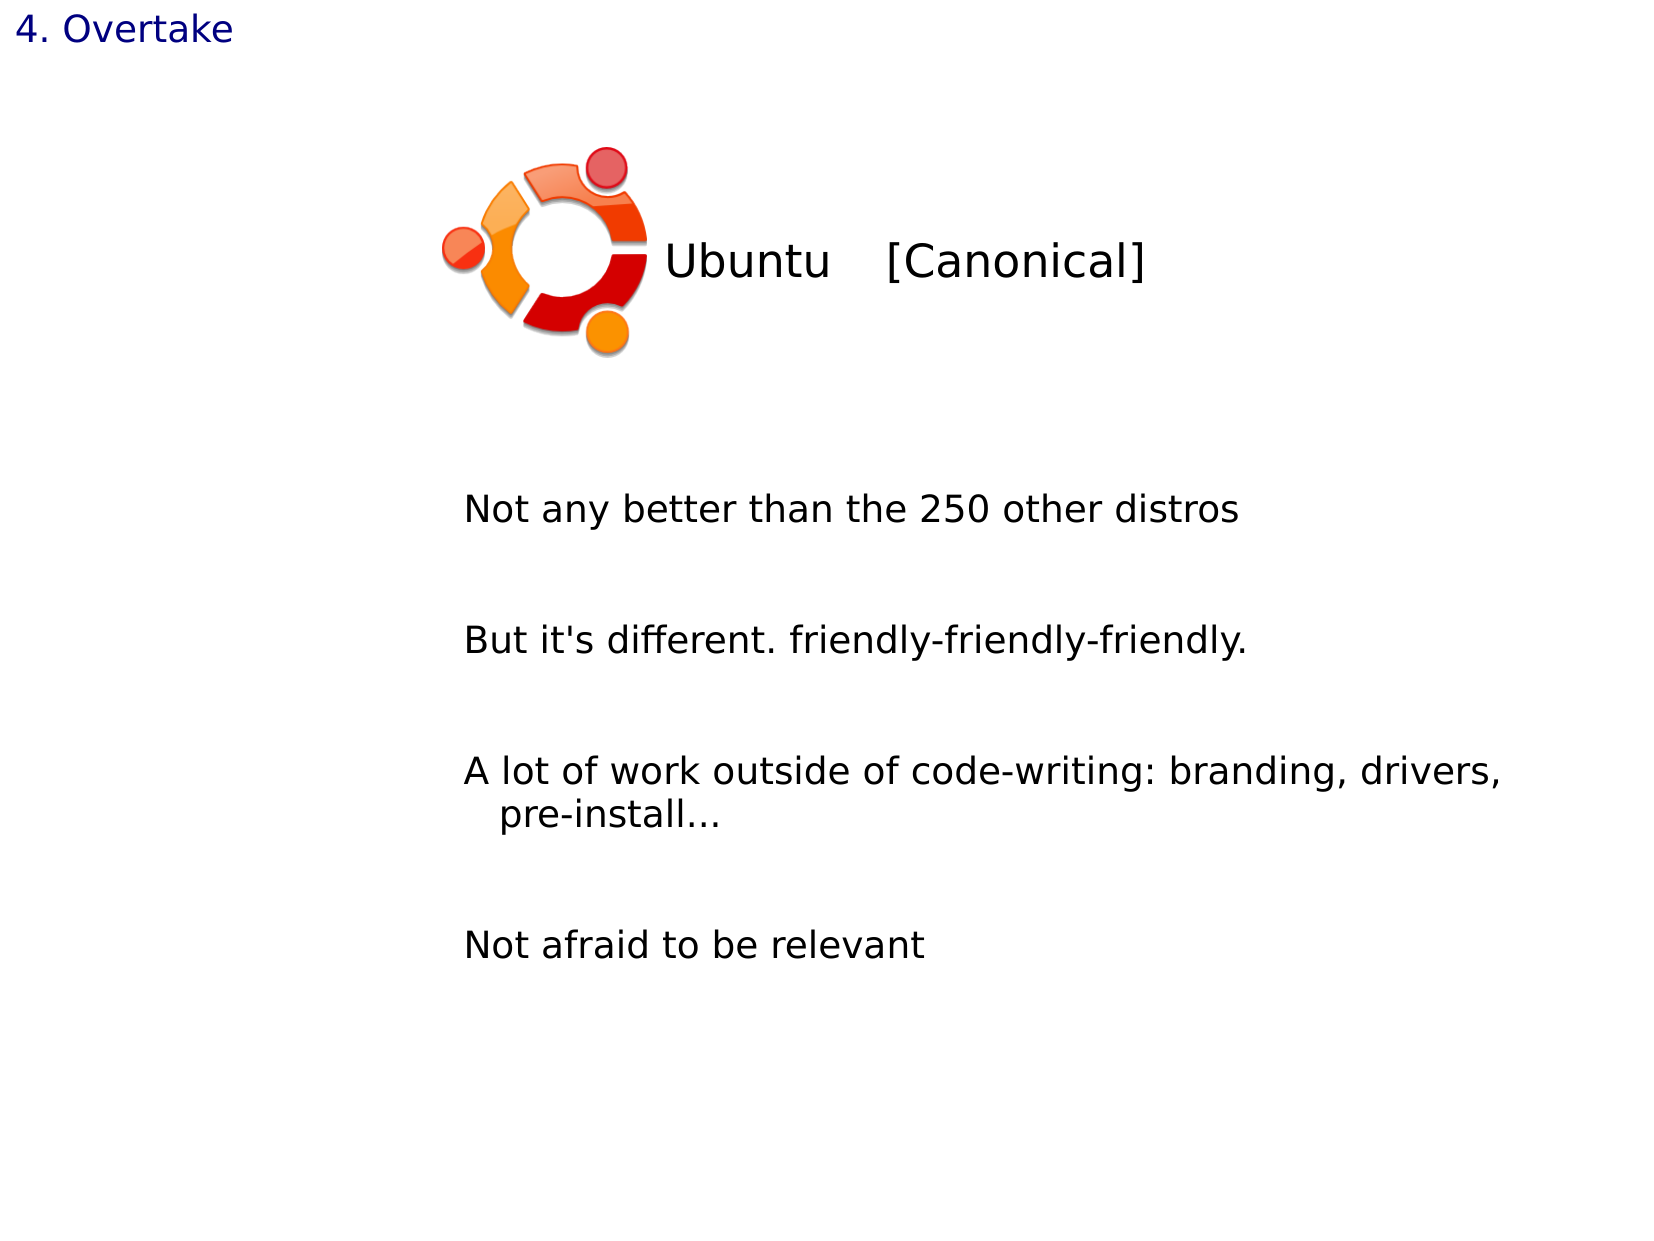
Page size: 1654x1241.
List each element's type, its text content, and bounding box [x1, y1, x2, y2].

text_box Not any better than the 250 other distros But it's different. friendly-friendly-friendly. A lot of work outside of code-writing: branding, drivers, pre-install... Not afraid to be relevant [413, 480, 1565, 975]
picture [442, 147, 647, 358]
text_box 4. Overtake [0, 0, 768, 59]
text_box Ubuntu [Canonical] [649, 227, 1329, 296]
